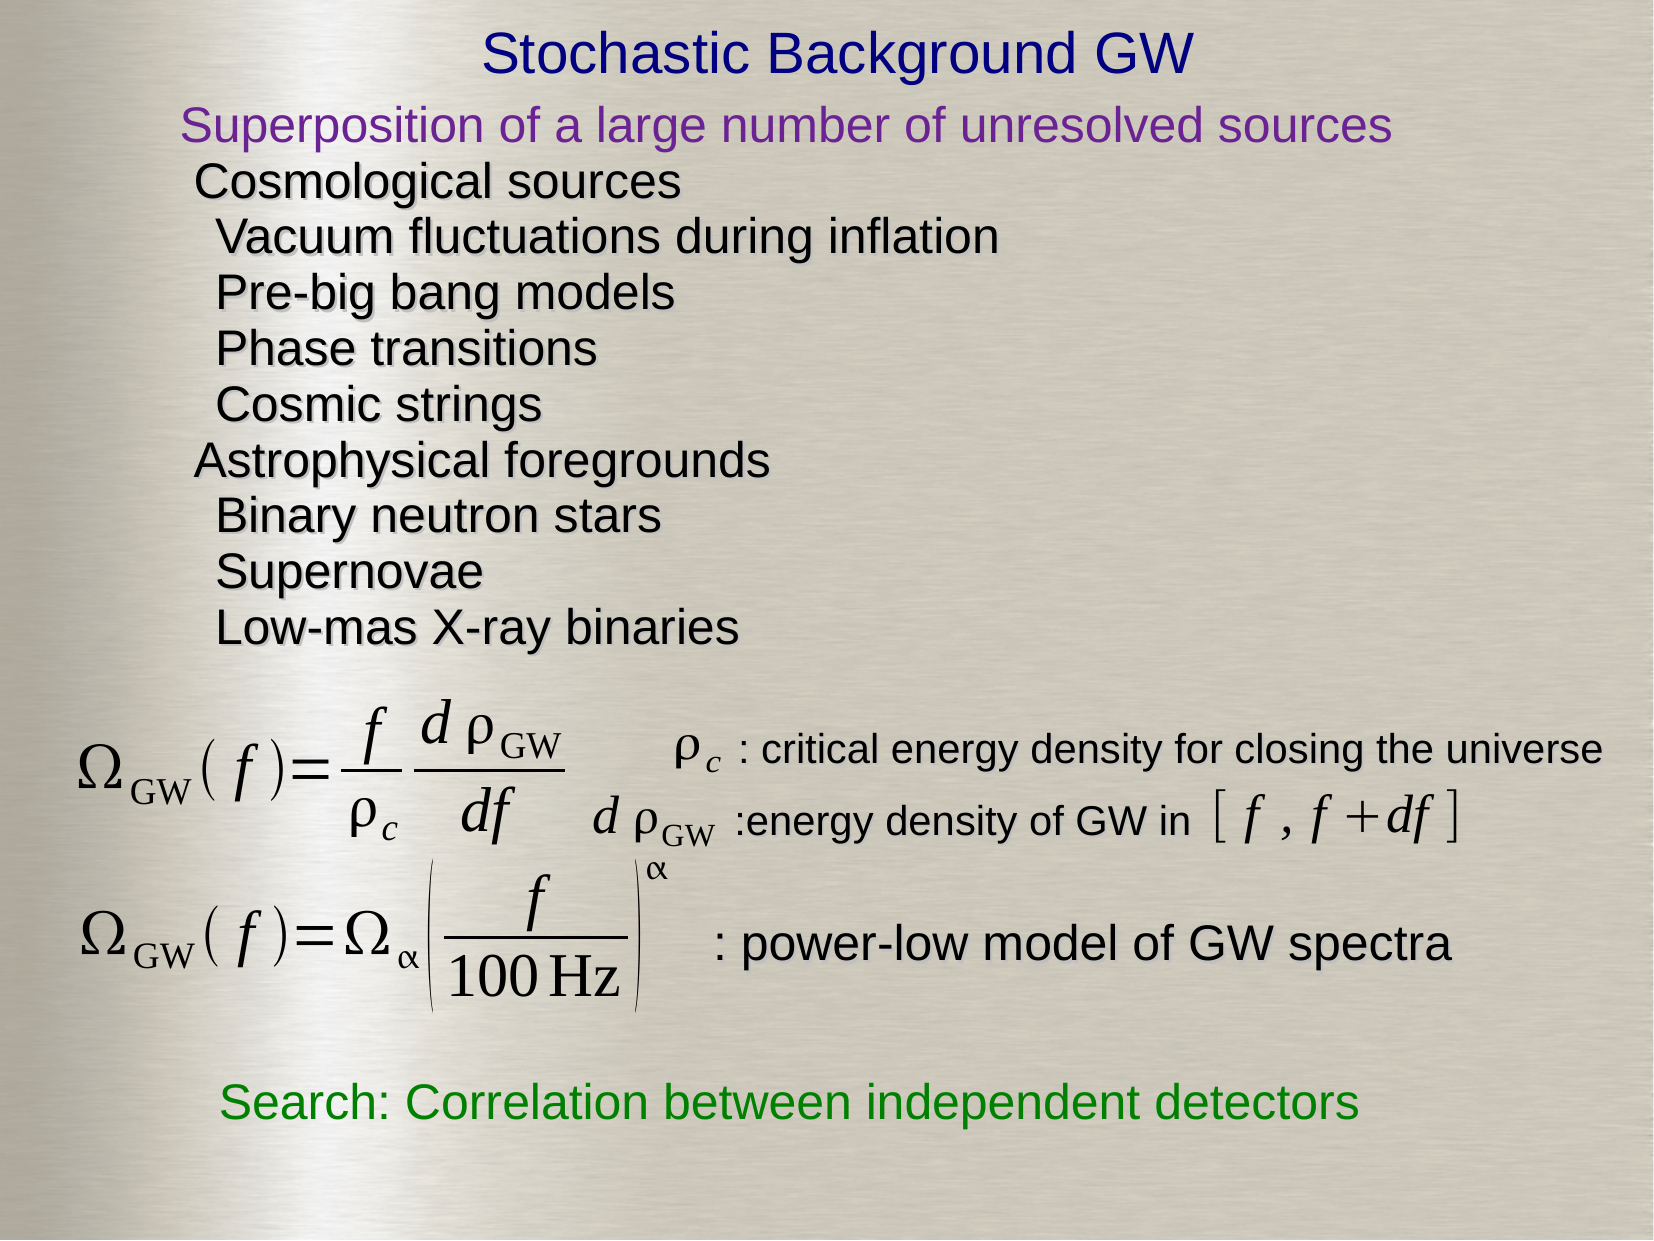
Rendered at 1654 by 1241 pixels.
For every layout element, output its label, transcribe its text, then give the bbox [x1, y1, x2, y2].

picture [0, 0, 1654, 1240]
chart [69, 686, 575, 849]
chart [1206, 784, 1467, 846]
chart [663, 711, 727, 779]
text_box :energy density of GW in [719, 790, 1218, 852]
chart [71, 785, 722, 1018]
text_box : power-low model of GW spectra [698, 908, 1468, 979]
text_box Stochastic Background GW [466, 13, 1211, 89]
text_box Superposition of a large number of unresolved sources Cosmological sources Vacuum fluctuations during inflation Pre-big bang models Phase transitions Cosmic strings Astrophysical foregrounds Binary neutron stars Supernovae Low-mas X-ray binaries [164, 89, 1427, 663]
text_box : critical energy density for closing the universe [723, 717, 1619, 780]
text_box Search: Correlation between independent detectors [204, 1067, 1376, 1139]
